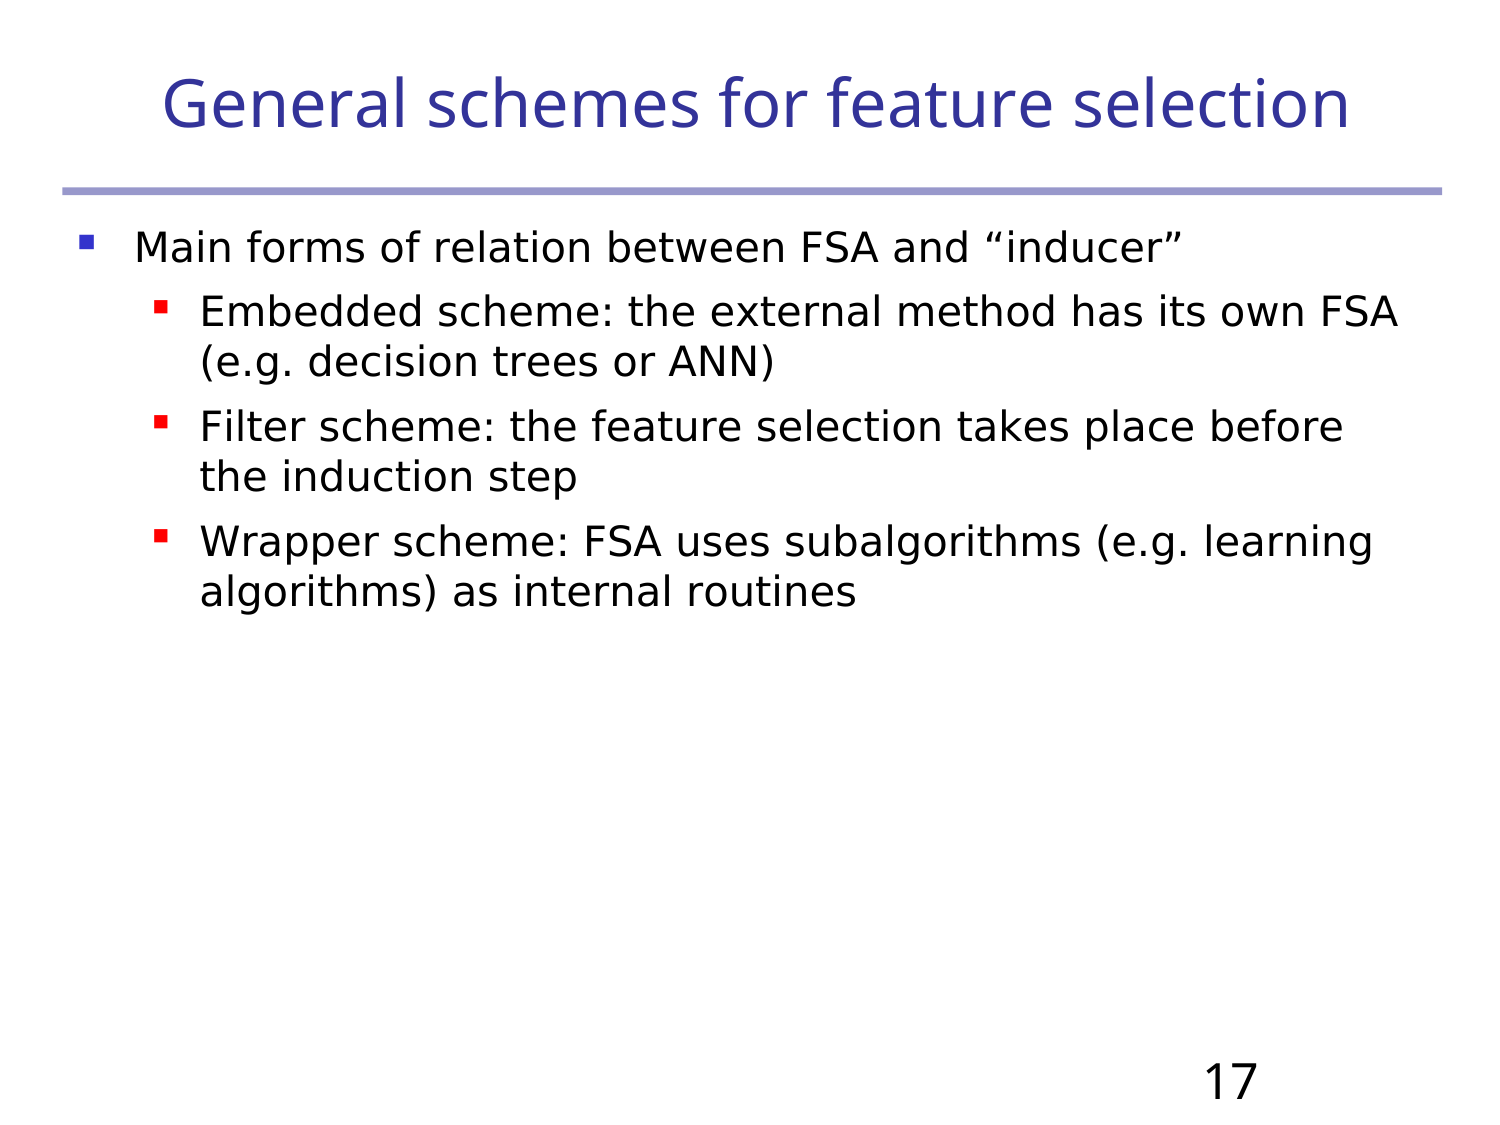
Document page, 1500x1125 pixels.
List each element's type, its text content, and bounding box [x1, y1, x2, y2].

text_box <number> [1187, 1050, 1500, 1125]
list Main forms of relation between FSA and “inducer” Embedded scheme: the external method has its own FSA (e.g. decision trees or ANN) Filter scheme: the feature selection takes place before the induction step Wrapper scheme: FSA uses subalgorithms (e.g. learning algorithms) as internal routines [62, 148, 1426, 999]
title General schemes for feature selection [60, 32, 1456, 170]
